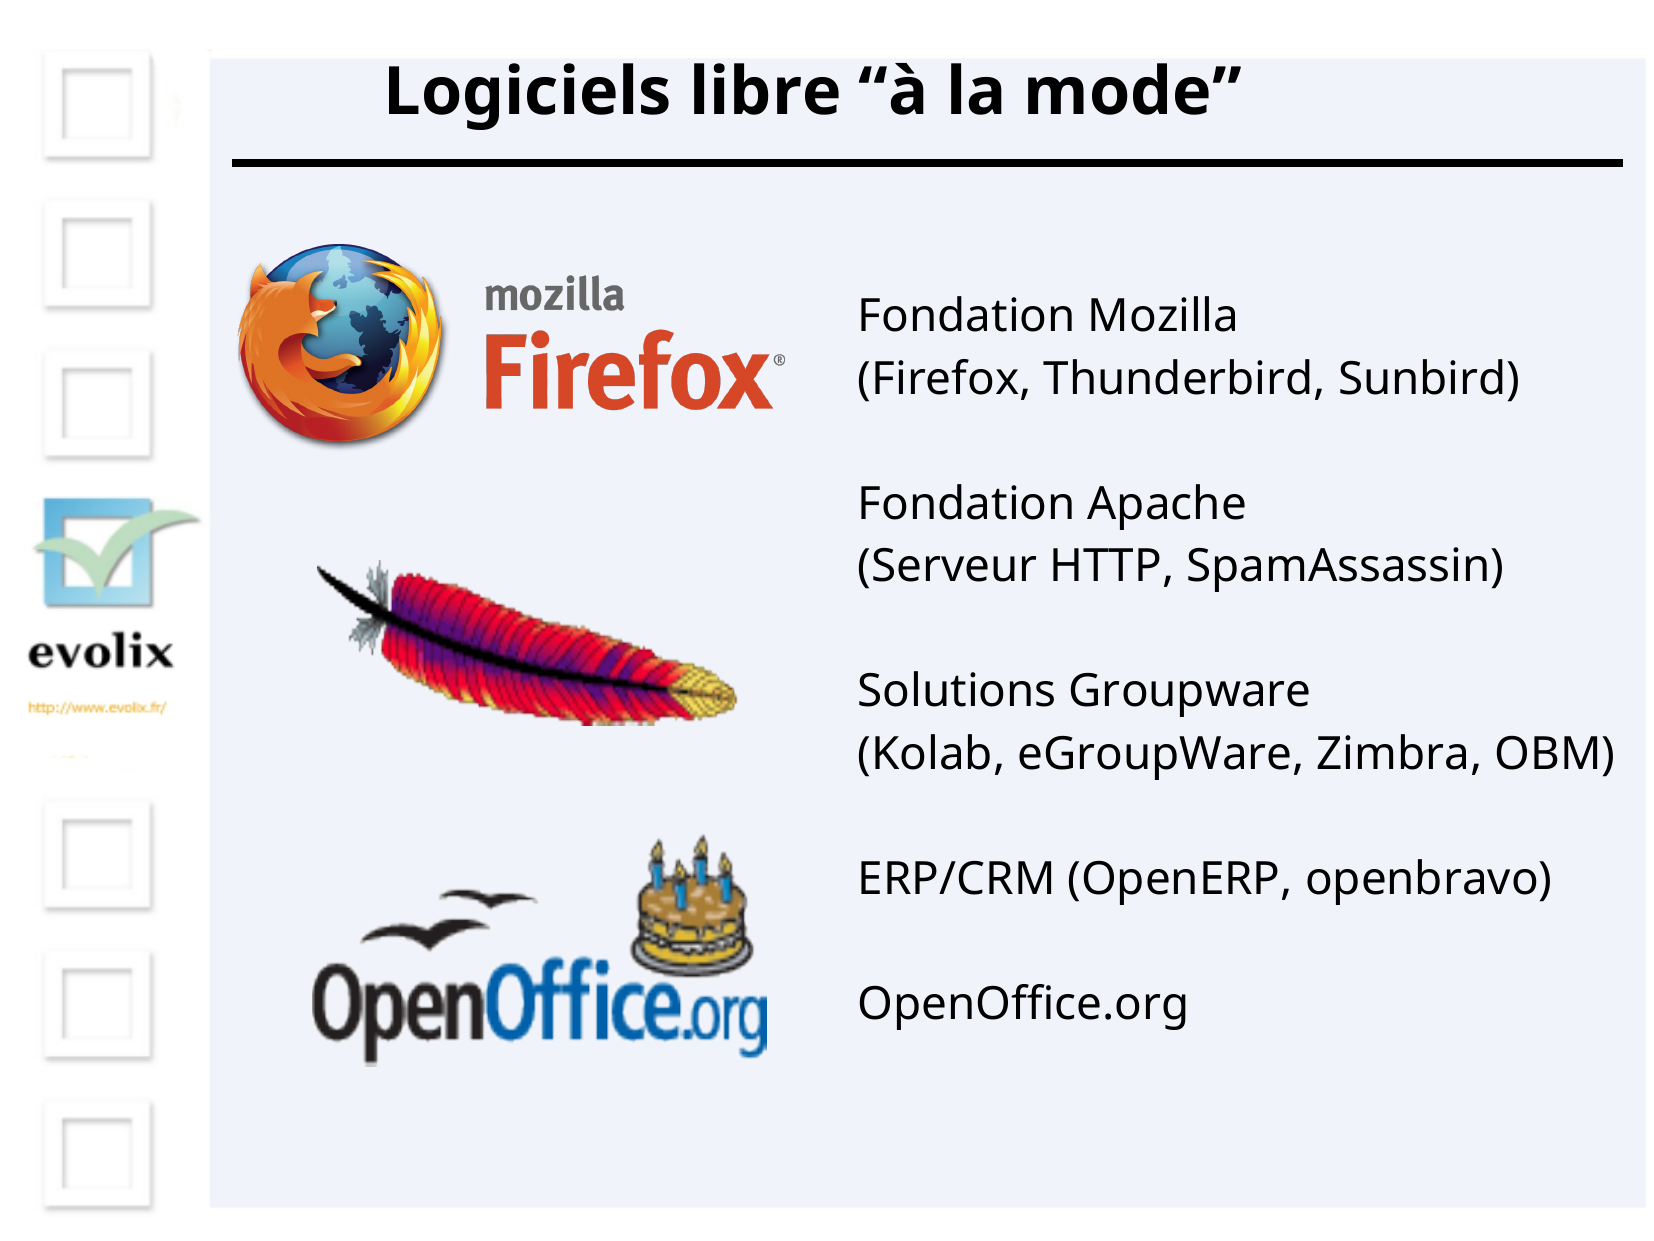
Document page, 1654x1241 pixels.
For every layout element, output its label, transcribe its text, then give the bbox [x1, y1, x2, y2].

picture [0, 49, 1654, 1218]
text_box Fondation Mozilla (Firefox, Thunderbird, Sunbird) Fondation Apache (Serveur HTTP, SpamAssassin) Solutions Groupware (Kolab, eGroupWare, Zimbra, OBM) ERP/CRM (OpenERP, openbravo) OpenOffice.org [770, 214, 1634, 1102]
title Logiciels libre “à la mode” [22, 27, 1604, 151]
